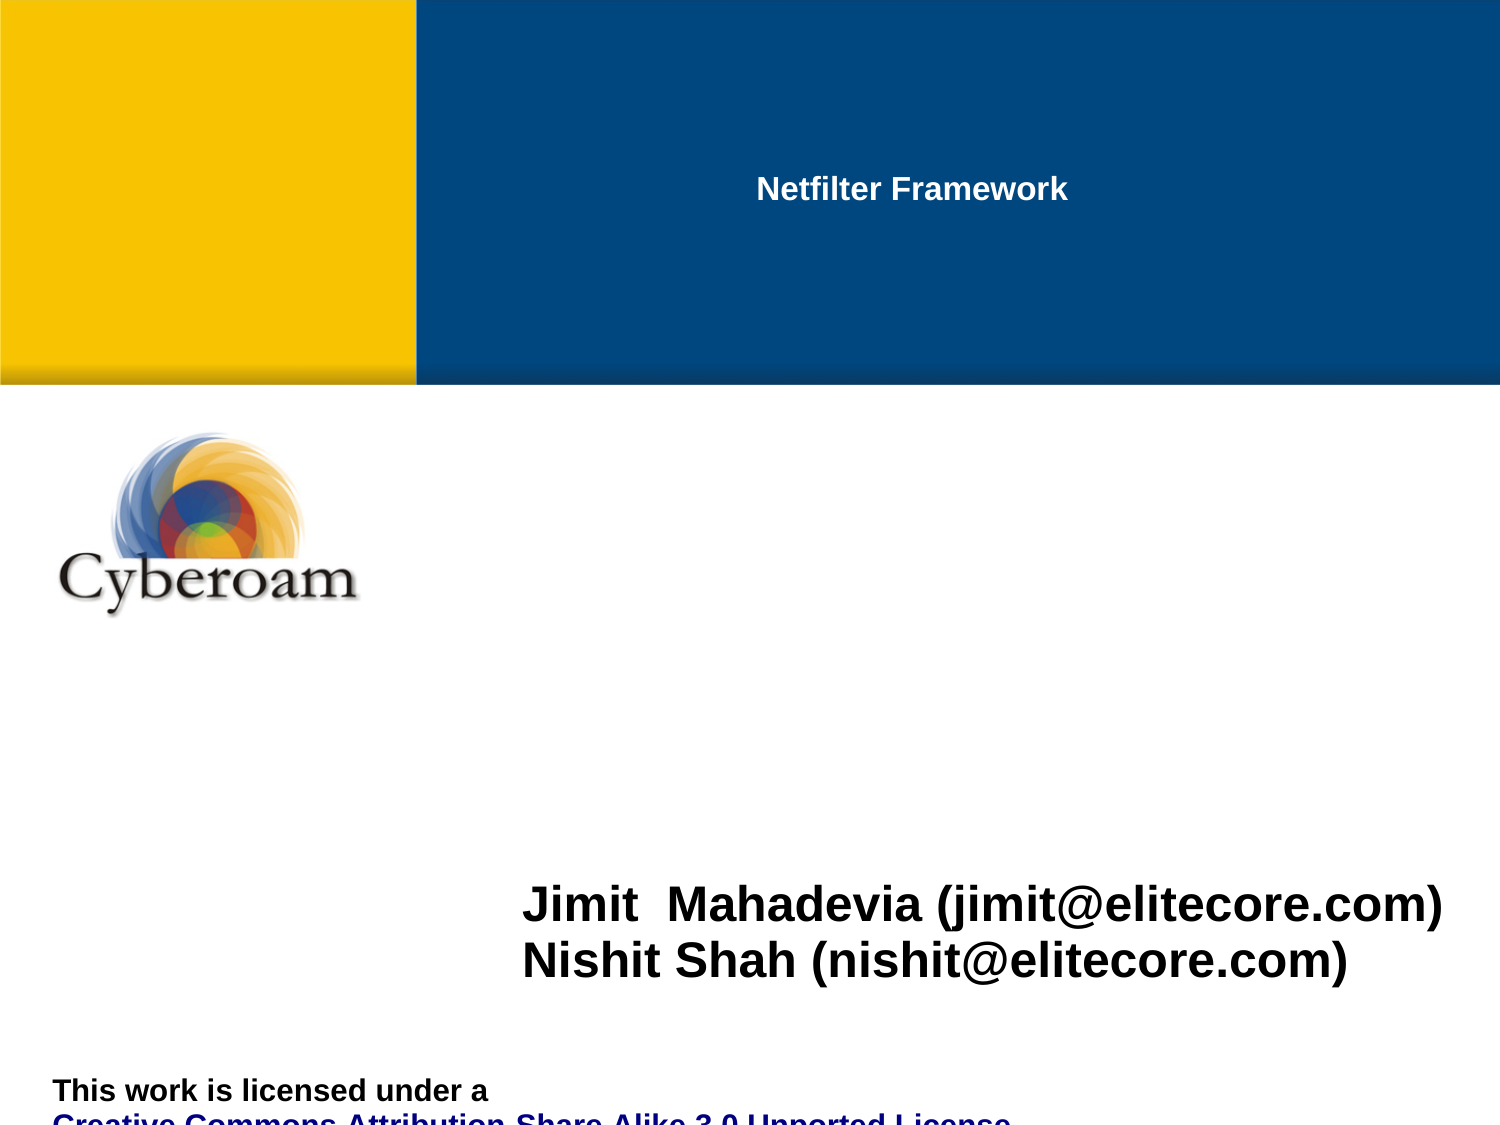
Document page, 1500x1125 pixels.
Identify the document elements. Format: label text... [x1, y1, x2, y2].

picture [37, 412, 376, 637]
picture [0, 0, 1500, 385]
text_box This work is licensed under a Creative Commons Attribution-Share Alike 3.0 Unported License [37, 1065, 1472, 1125]
text_box Jimit Mahadevia (jimit@elitecore.com) Nishit Shah (nishit@elitecore.com) [507, 868, 1483, 996]
